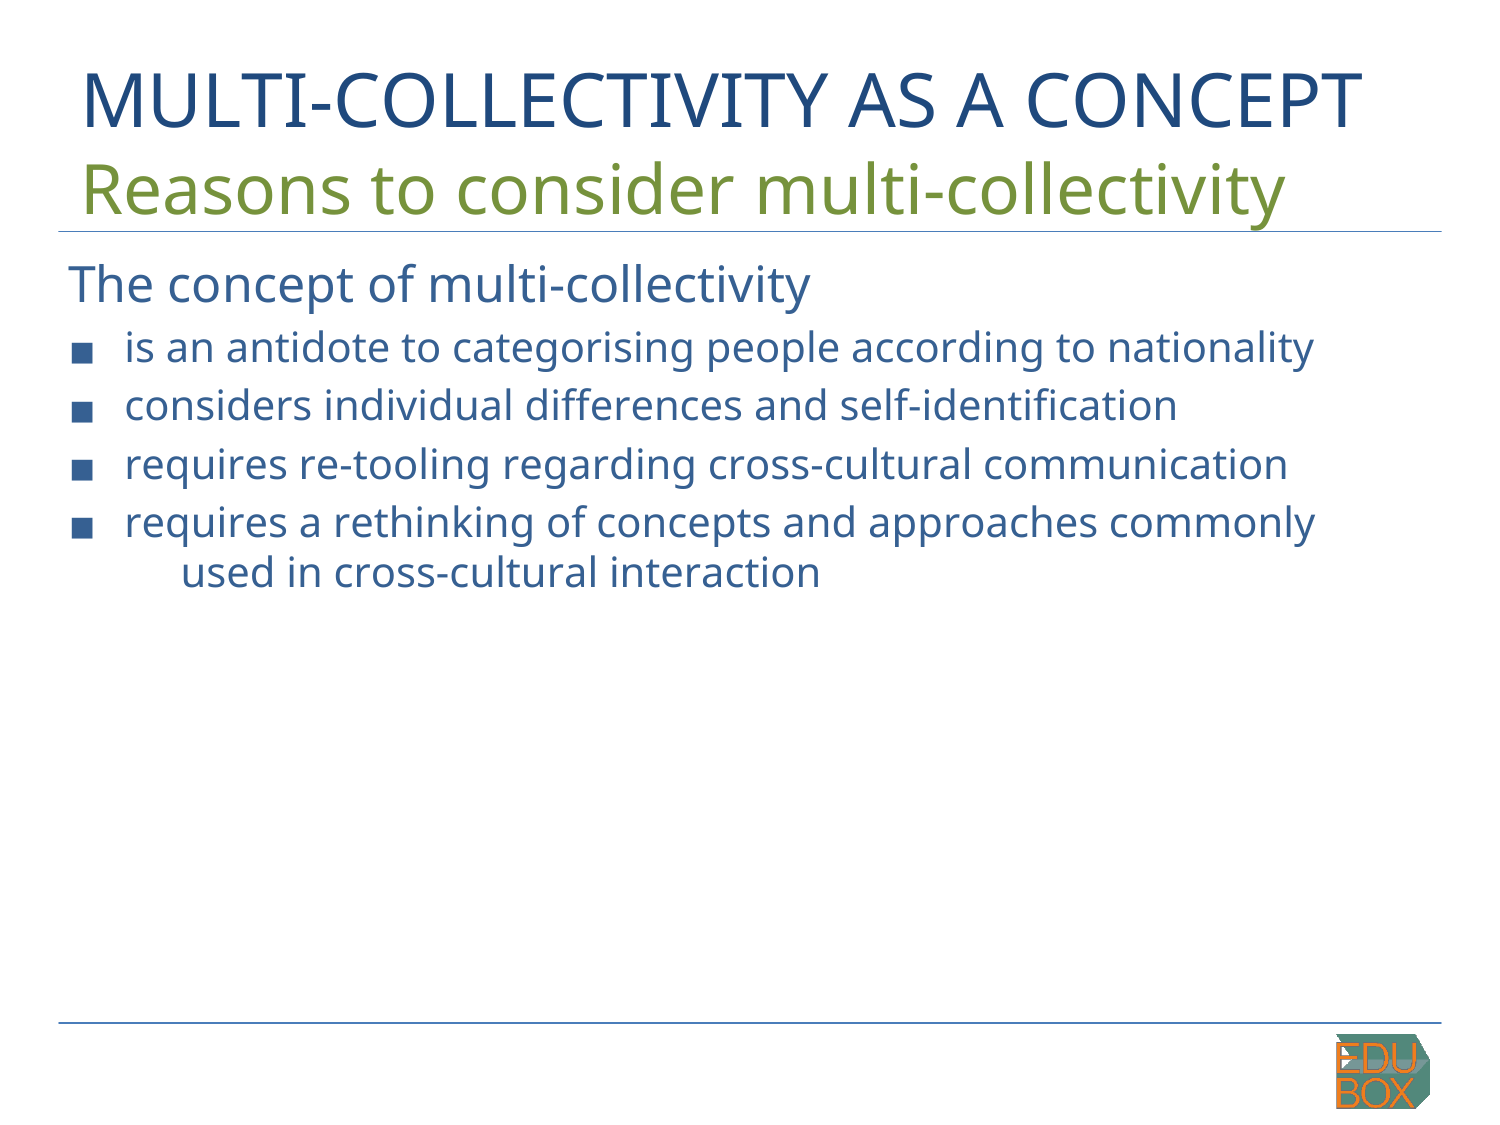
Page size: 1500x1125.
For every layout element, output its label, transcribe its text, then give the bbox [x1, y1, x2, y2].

title MULTI-COLLECTIVITY AS A CONCEPT [64, 42, 1471, 153]
picture [1328, 1028, 1437, 1114]
list Reasons to consider multi-collectivity [64, 153, 1412, 247]
list The concept of multi-collectivity is an antidote to categorising people according to nationality considers individual differences and self-identification requires re-tooling regarding cross-cultural communication requires a rethinking of concepts and approaches commonly used in cross-cultural interaction [53, 244, 1404, 1035]
